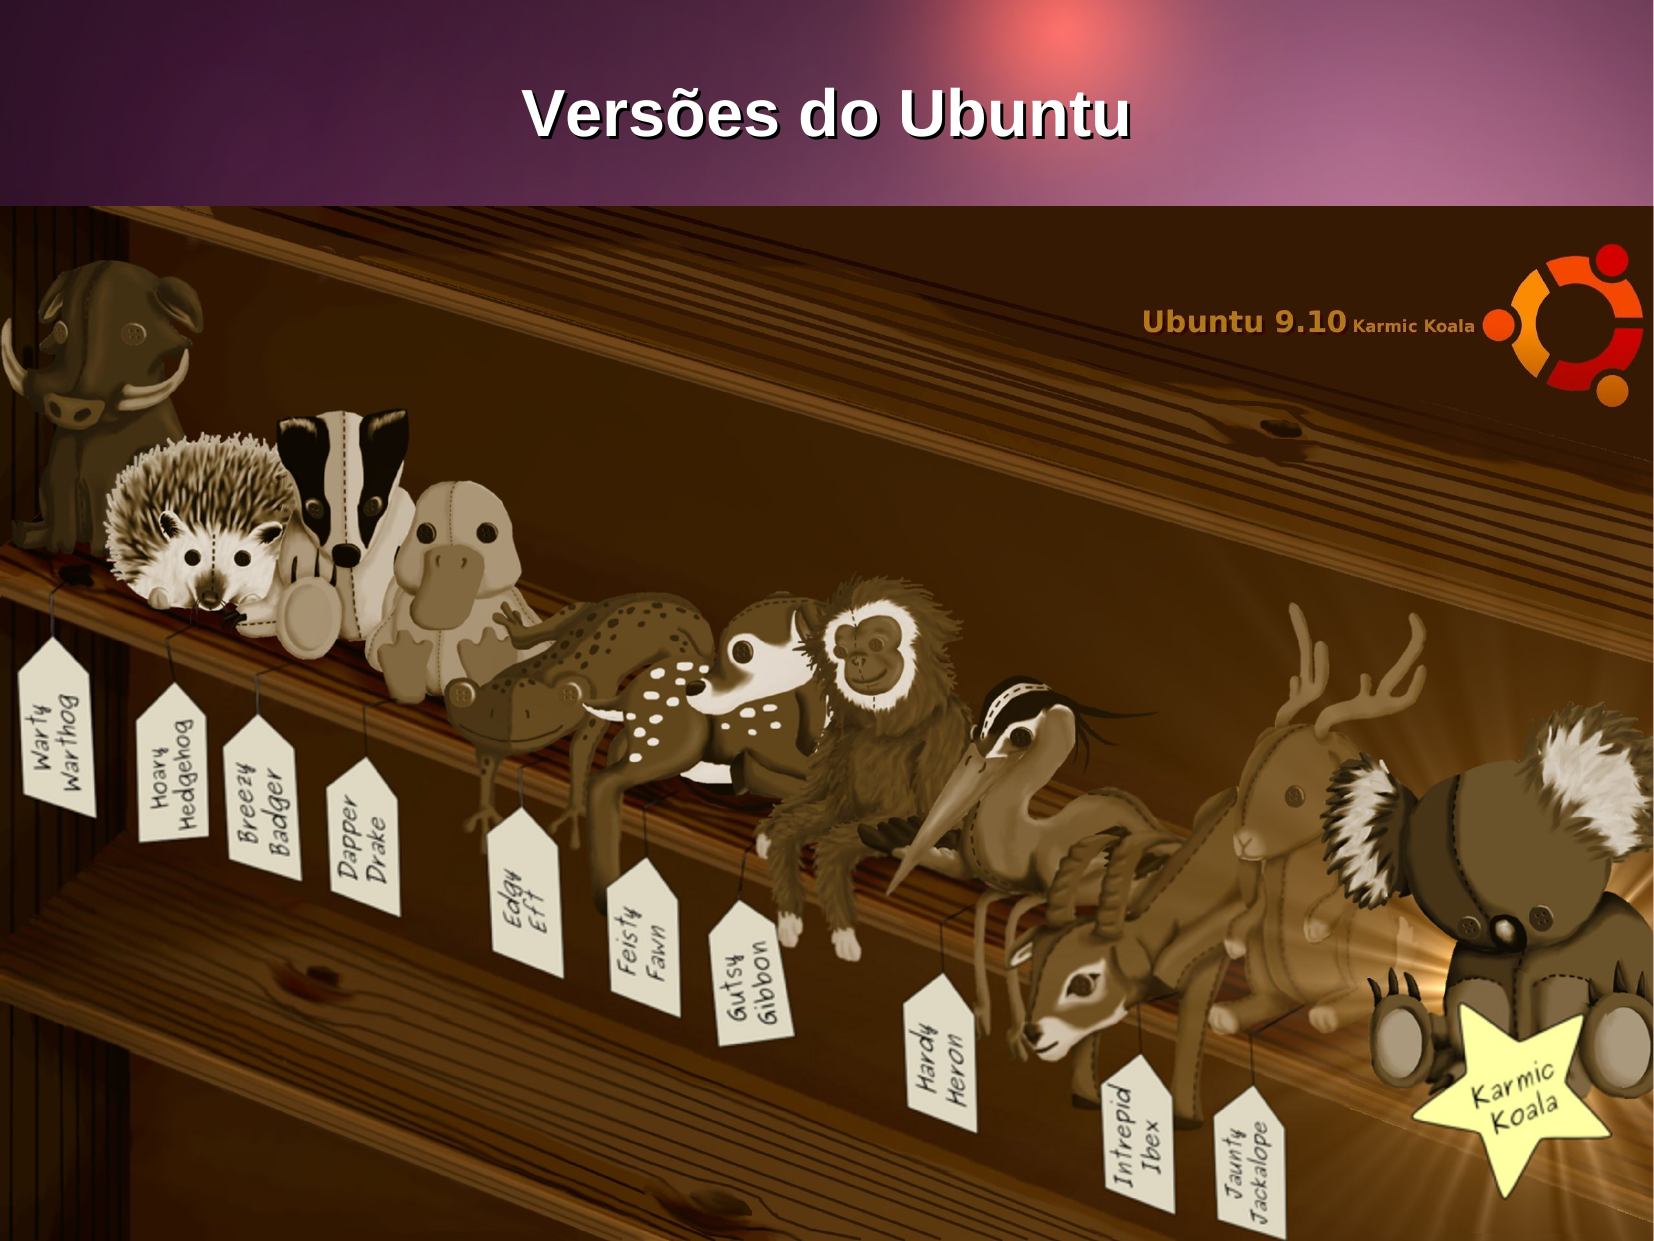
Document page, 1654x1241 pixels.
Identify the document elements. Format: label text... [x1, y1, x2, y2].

picture [0, 0, 1654, 1241]
title Versões do Ubuntu [59, 49, 1595, 178]
